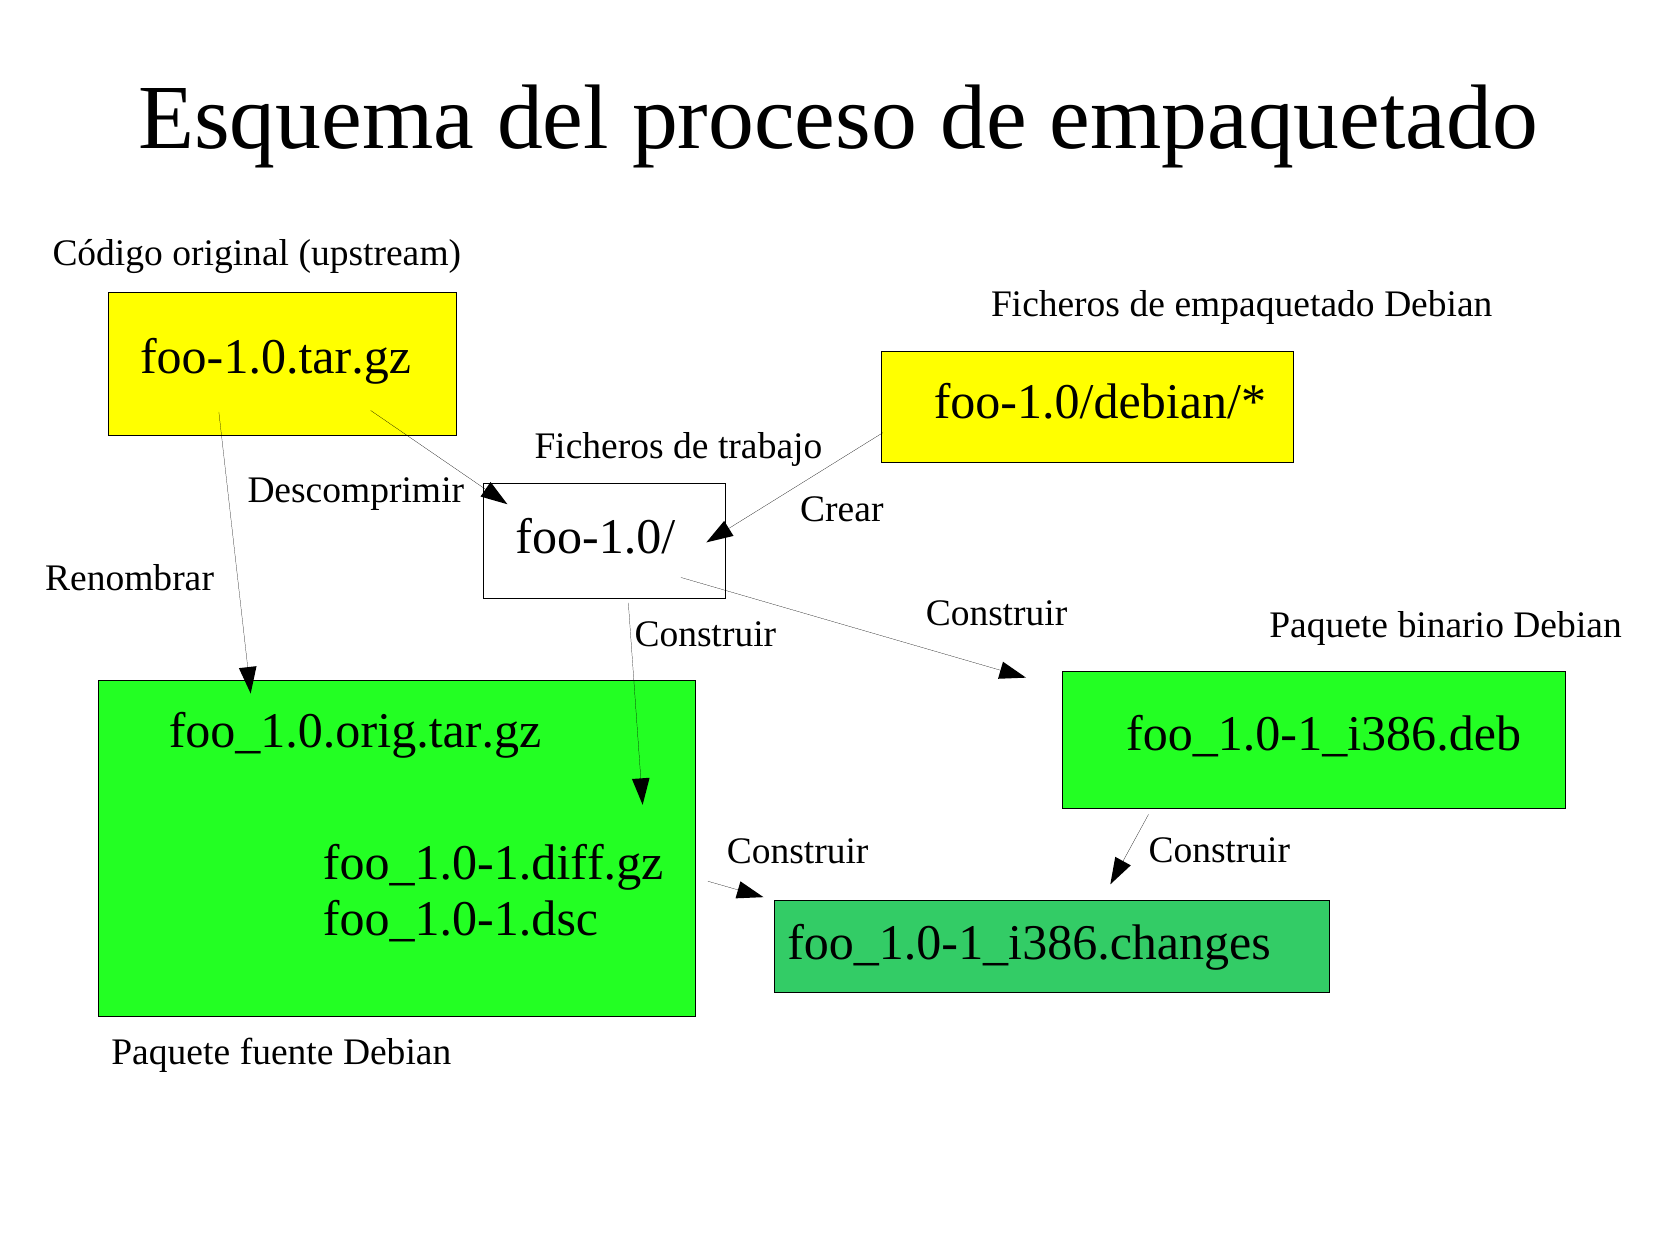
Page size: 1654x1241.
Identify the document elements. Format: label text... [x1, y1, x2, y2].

text_box Ficheros de trabajo [534, 424, 823, 477]
text_box [108, 292, 457, 436]
text_box [98, 680, 696, 1017]
title Esquema del proceso de empaquetado [93, 13, 1551, 221]
text_box Paquete fuente Debian [111, 1030, 461, 1083]
text_box foo_1.0-1_i386.deb [1126, 706, 1522, 776]
text_box foo-1.0/debian/* [933, 373, 1267, 444]
text_box [881, 351, 1294, 463]
text_box foo_1.0.orig.tar.gz [168, 703, 542, 773]
text_box Construir [726, 830, 869, 883]
text_box foo-1.0/ [515, 509, 676, 579]
text_box foo_1.0-1_i386.changes [787, 914, 1272, 984]
text_box [1062, 671, 1566, 809]
text_box Renombrar [45, 556, 215, 609]
text_box Descomprimir [247, 468, 465, 521]
text_box Código original (upstream) [52, 232, 462, 285]
text_box foo_1.0-1.diff.gz foo_1.0-1.dsc [322, 835, 664, 974]
text_box Ficheros de empaquetado Debian [991, 283, 1533, 336]
text_box Paquete binario Debian [1269, 604, 1623, 657]
text_box [774, 900, 1330, 993]
text_box Construir [1148, 828, 1291, 881]
text_box foo-1.0.tar.gz [140, 329, 412, 399]
text_box Construir [634, 612, 777, 665]
text_box Crear [800, 488, 899, 541]
text_box Construir [925, 591, 1068, 644]
text_box [483, 483, 726, 599]
